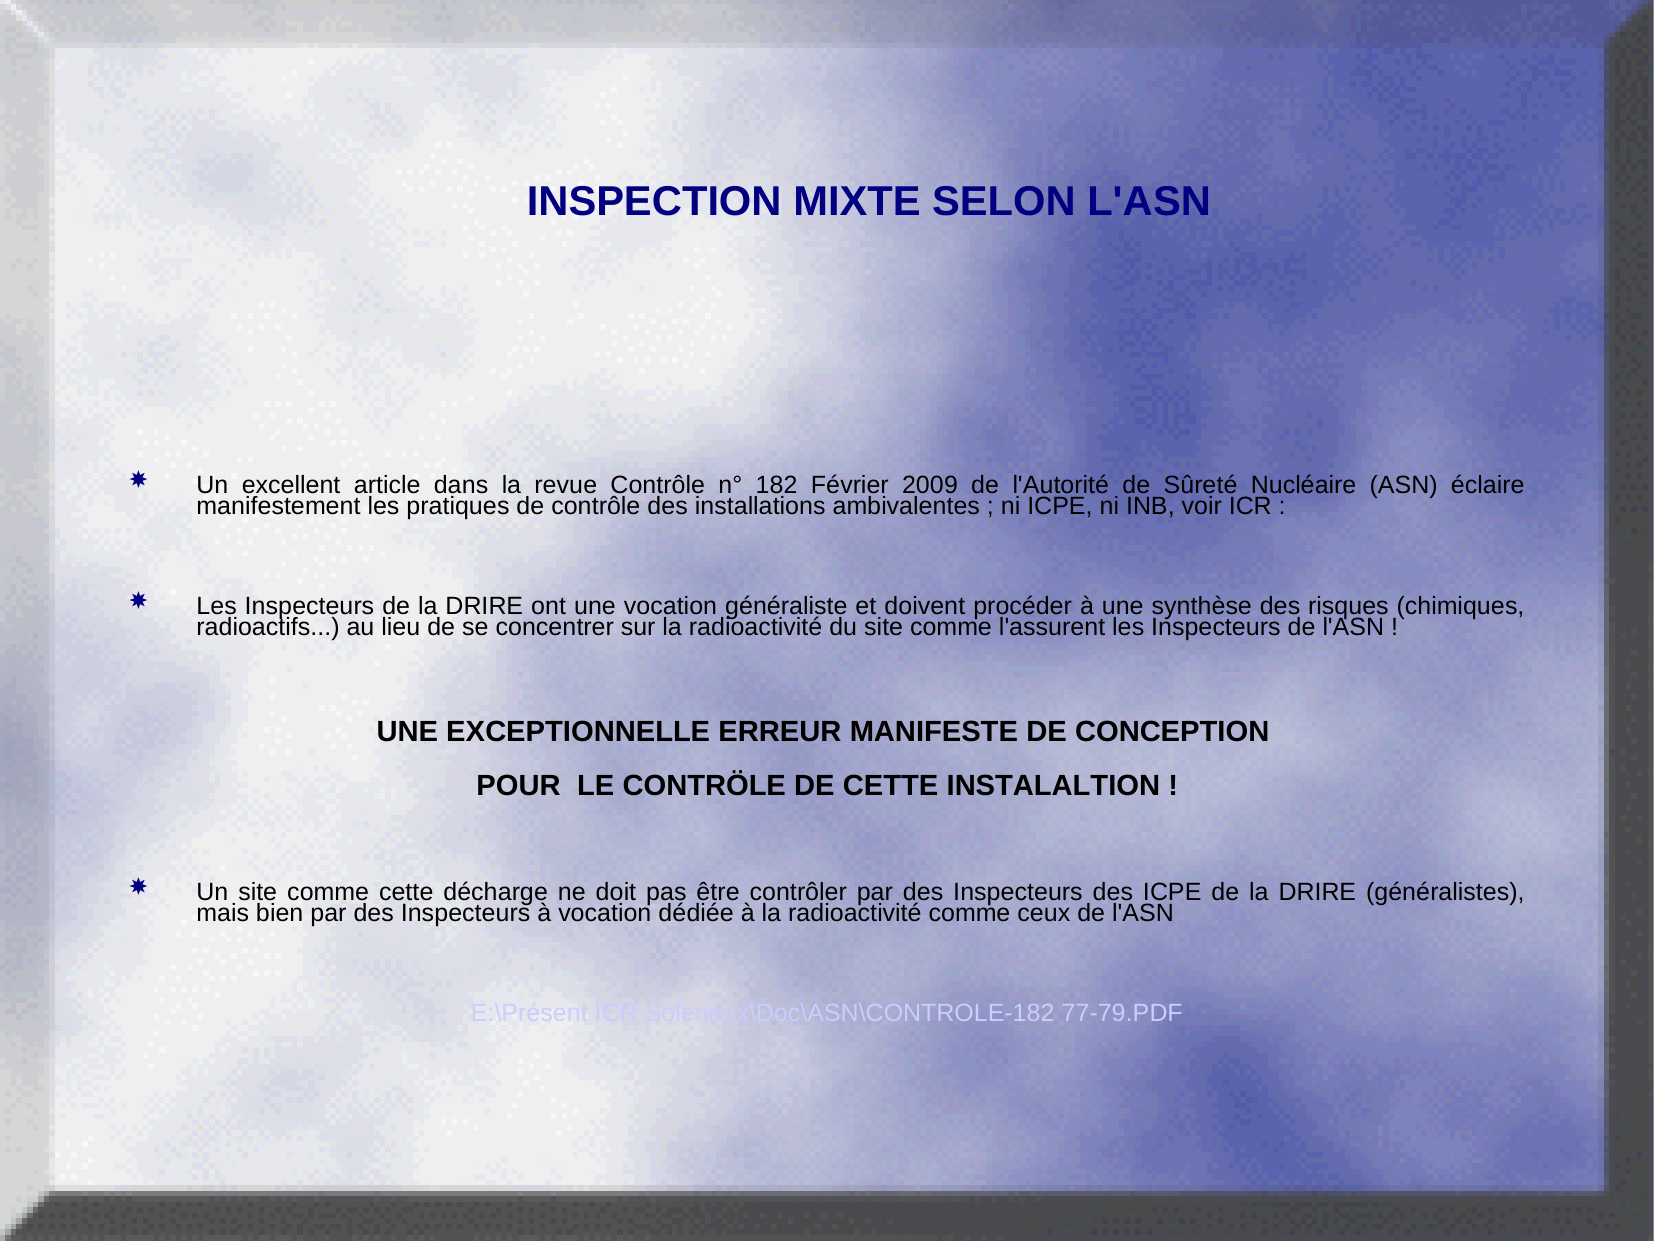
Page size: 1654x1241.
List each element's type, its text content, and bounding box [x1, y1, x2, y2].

title INSPECTION MIXTE SELON L'ASN [201, 105, 1537, 306]
picture [0, 0, 1654, 1241]
list Un excellent article dans la revue Contrôle n° 182 Février 2009 de l'Autorité de Sûreté Nucléaire (ASN) éclaire manifestement les pratiques de contrôle des installations ambivalentes ; ni ICPE, ni INB, voir ICR : Les Inspecteurs de la DRIRE ont une vocation généraliste et doivent procéder à une synthèse des risques (chimiques, radioactifs...) au lieu de se concentrer sur la radioactivité du site comme l'assurent les Inspecteurs de l'ASN ! UNE EXCEPTIONNELLE ERREUR MANIFESTE DE CONCEPTION POUR LE CONTRÖLE DE CETTE INSTALALTION ! Un site comme cette décharge ne doit pas être contrôler par des Inspecteurs des ICPE de la DRIRE (généralistes), mais bien par des Inspecteurs à vocation dédiée à la radioactivité comme ceux de l'ASN E:\Présent ICR Solerieux\Doc\ASN\CONTROLE-182 77-79.PDF [121, 417, 1528, 1104]
